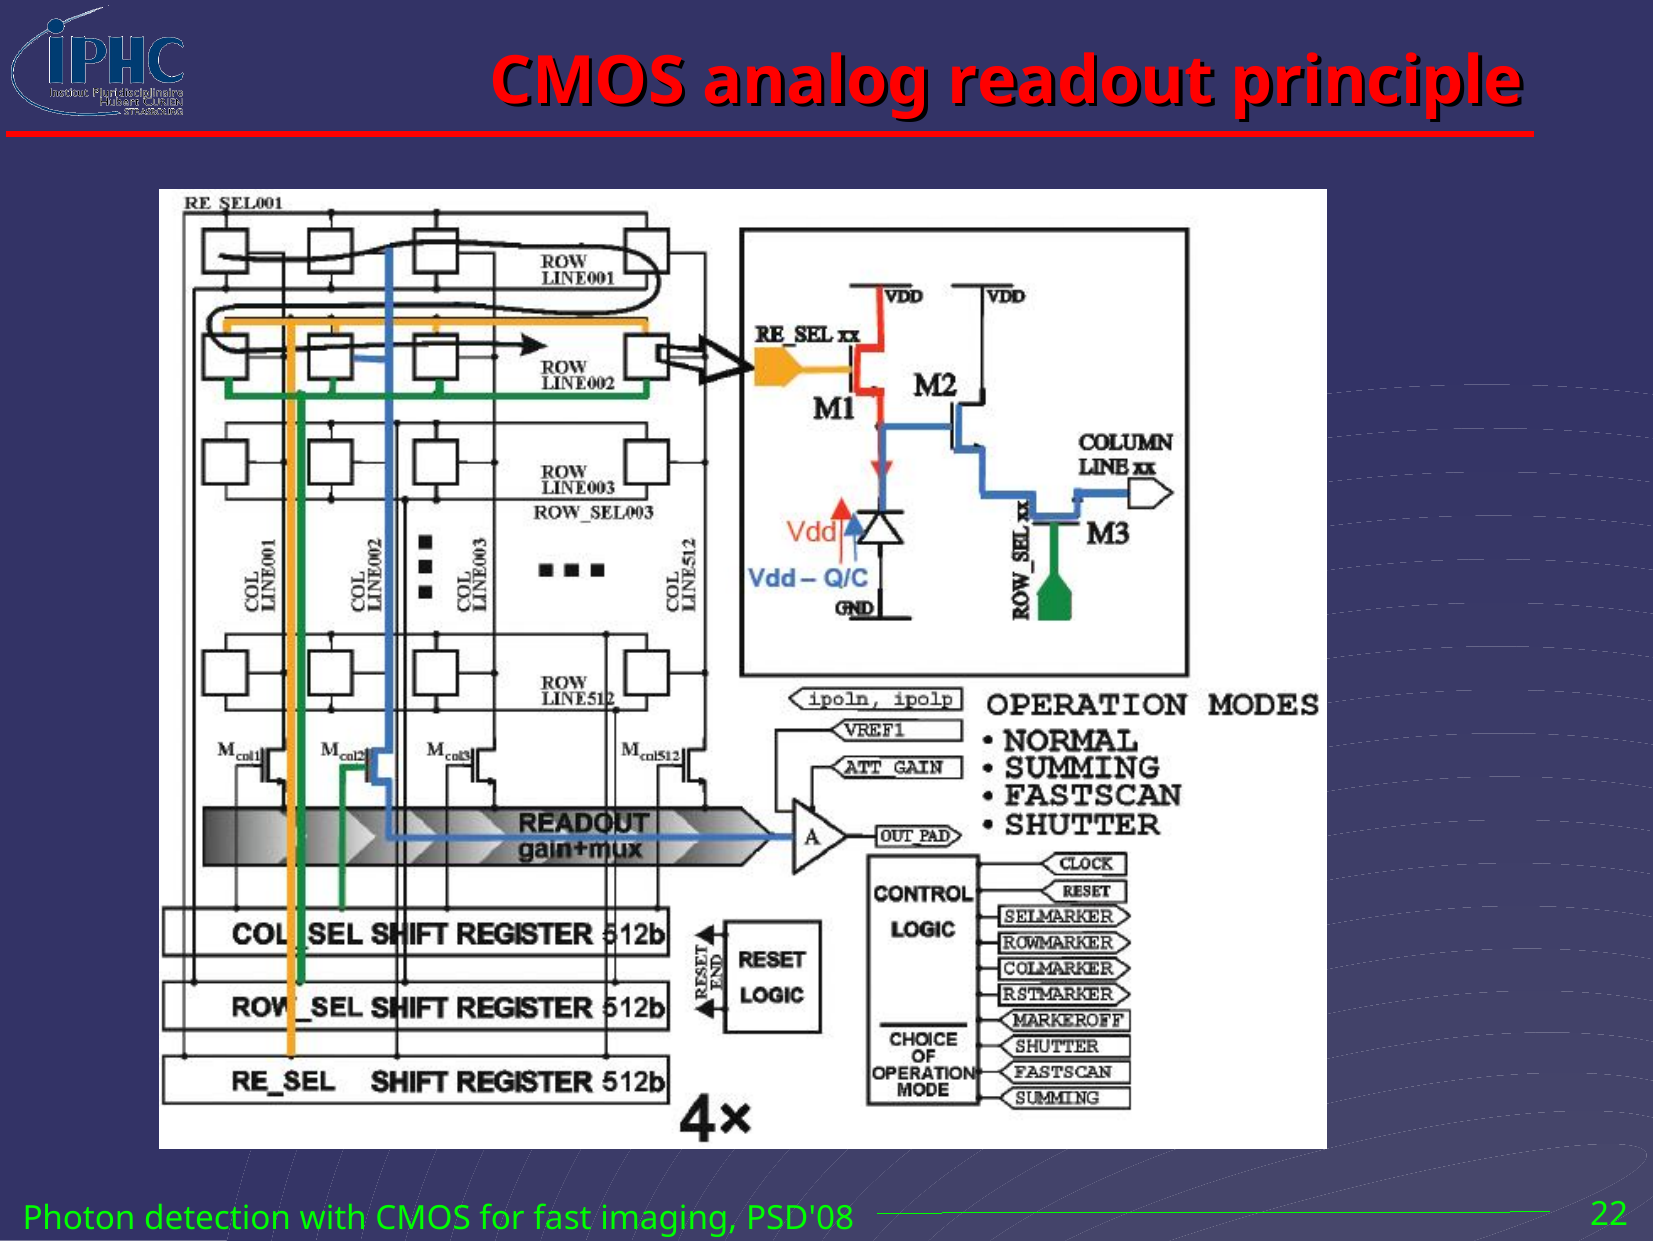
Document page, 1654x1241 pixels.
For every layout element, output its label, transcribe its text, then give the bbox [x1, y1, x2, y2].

picture [159, 189, 1327, 1149]
title CMOS analog readout principle [168, 31, 1525, 123]
picture [10, 5, 184, 116]
